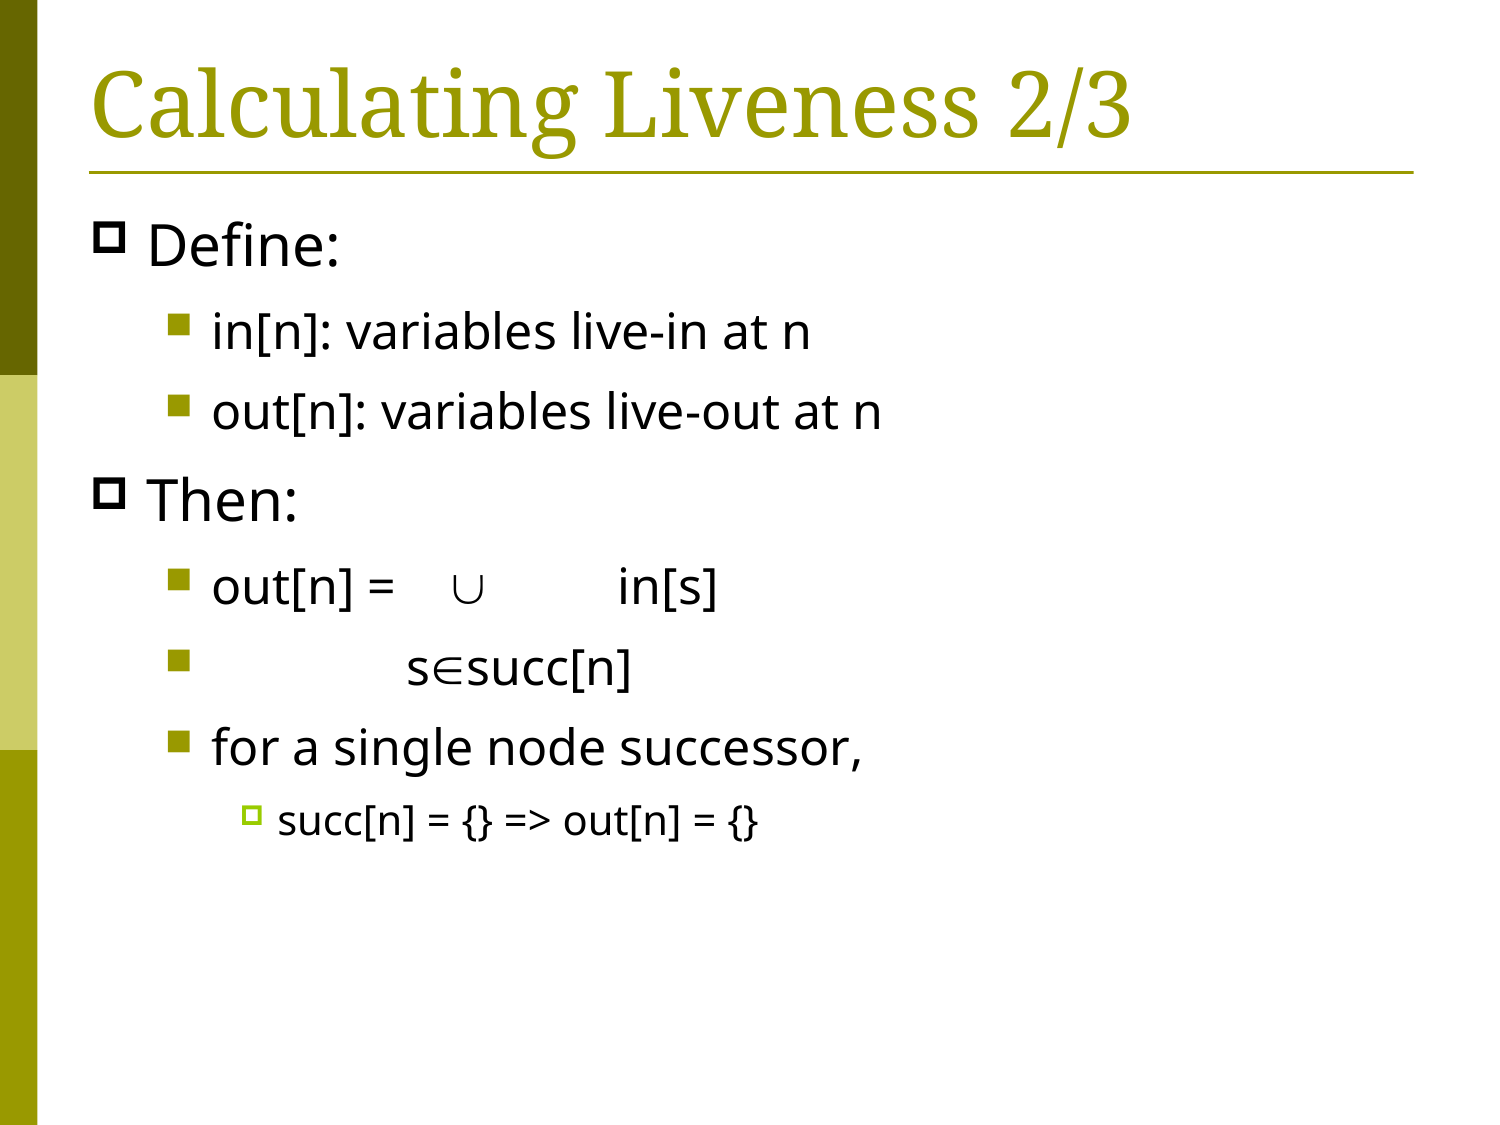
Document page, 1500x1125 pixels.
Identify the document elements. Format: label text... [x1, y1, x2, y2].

title Calculating Liveness 2/3 [75, 45, 1426, 173]
list Define: in[n]: variables live-in at n out[n]: variables live-out at n Then: out[n] =  in[s] ssucc[n] for a single node successor, succ[n] = {} => out[n] = {} [75, 196, 1426, 1006]
